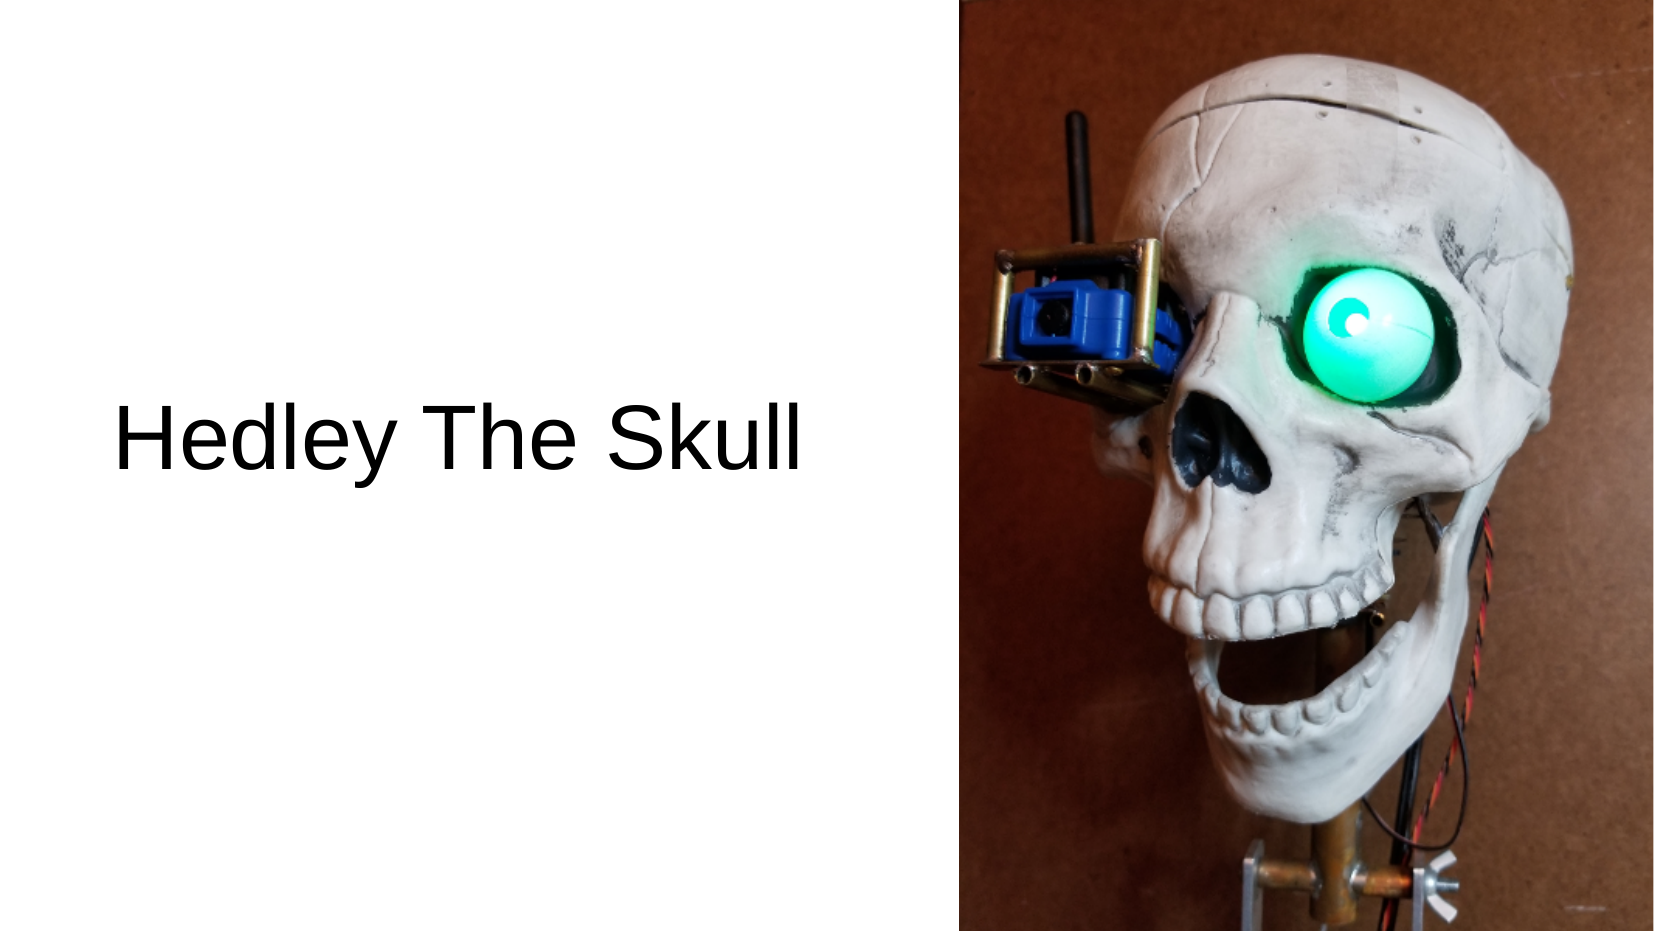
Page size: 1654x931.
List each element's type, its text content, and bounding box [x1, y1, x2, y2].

picture [959, 0, 1654, 931]
title Hedley The Skull [0, 360, 959, 516]
